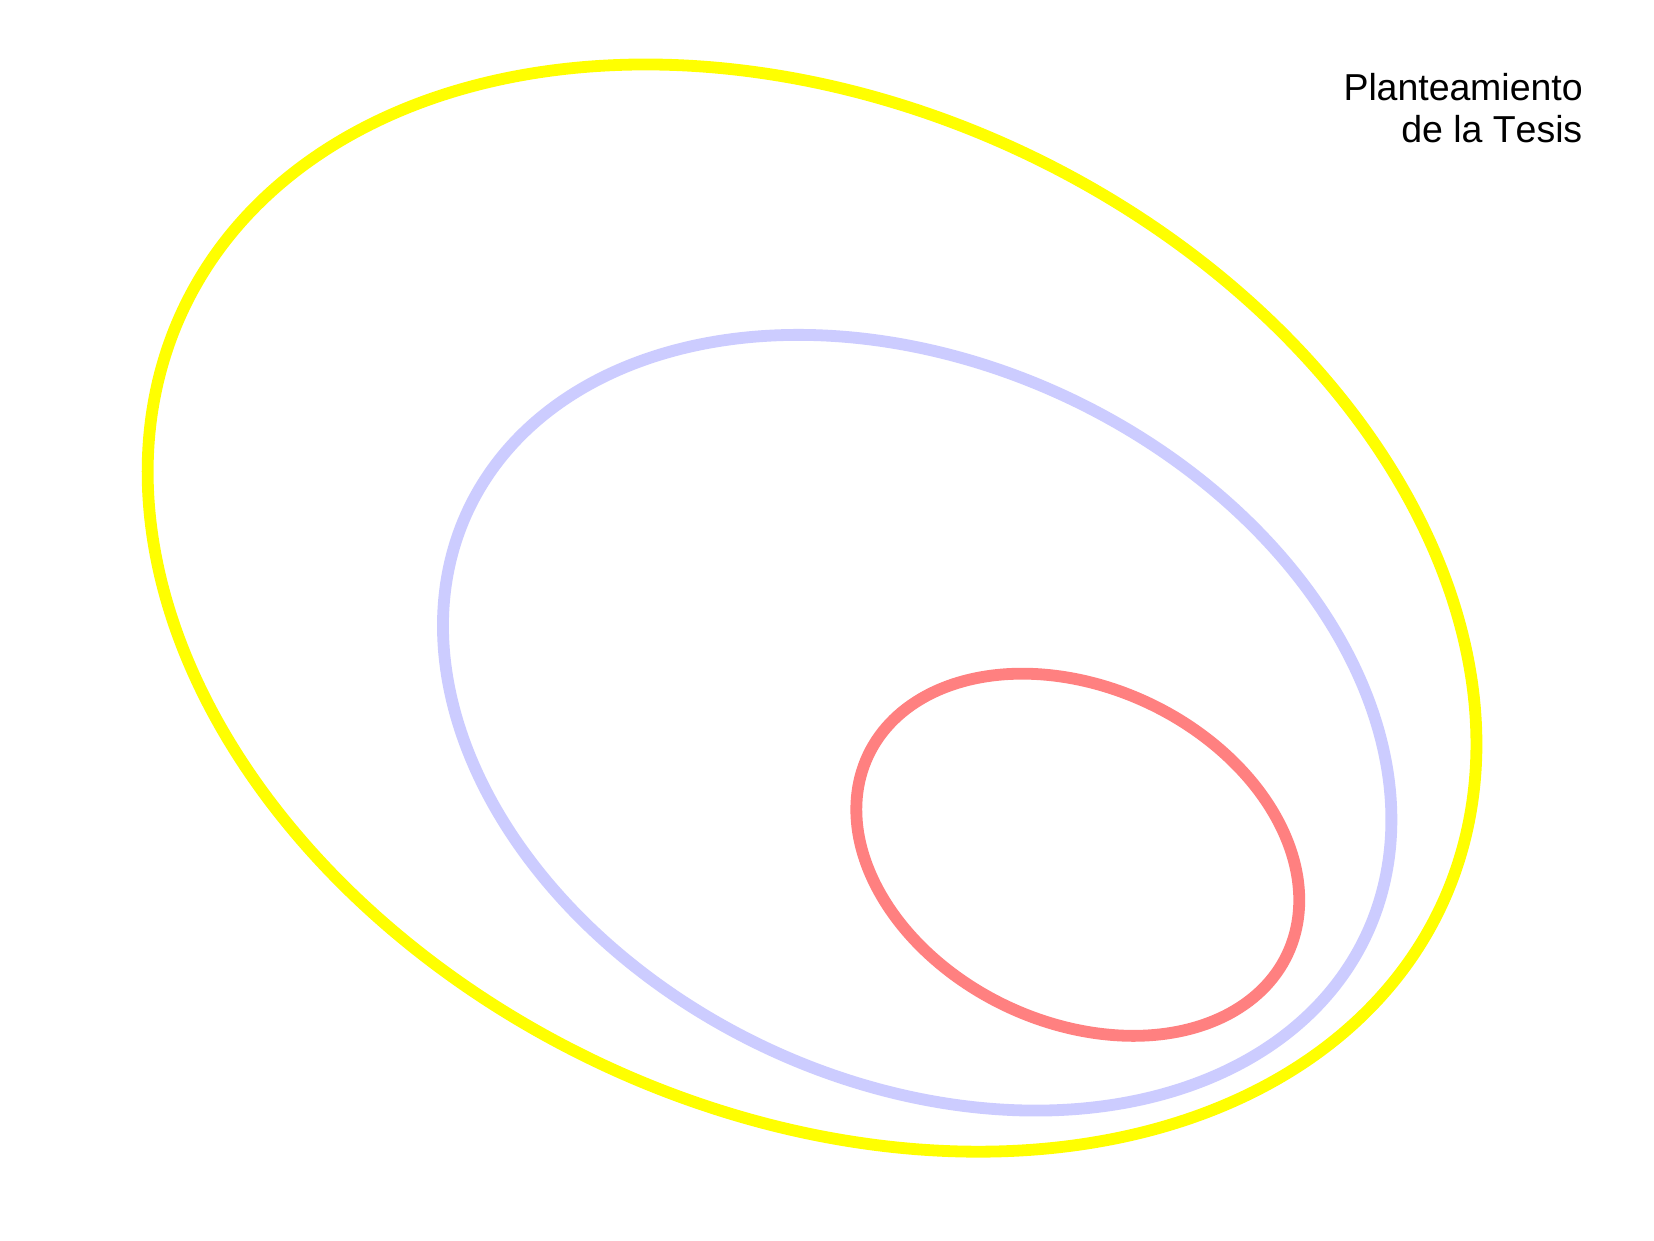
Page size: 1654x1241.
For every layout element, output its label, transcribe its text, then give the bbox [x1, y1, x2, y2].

text_box Planteamiento de la Tesis [1328, 59, 1598, 158]
